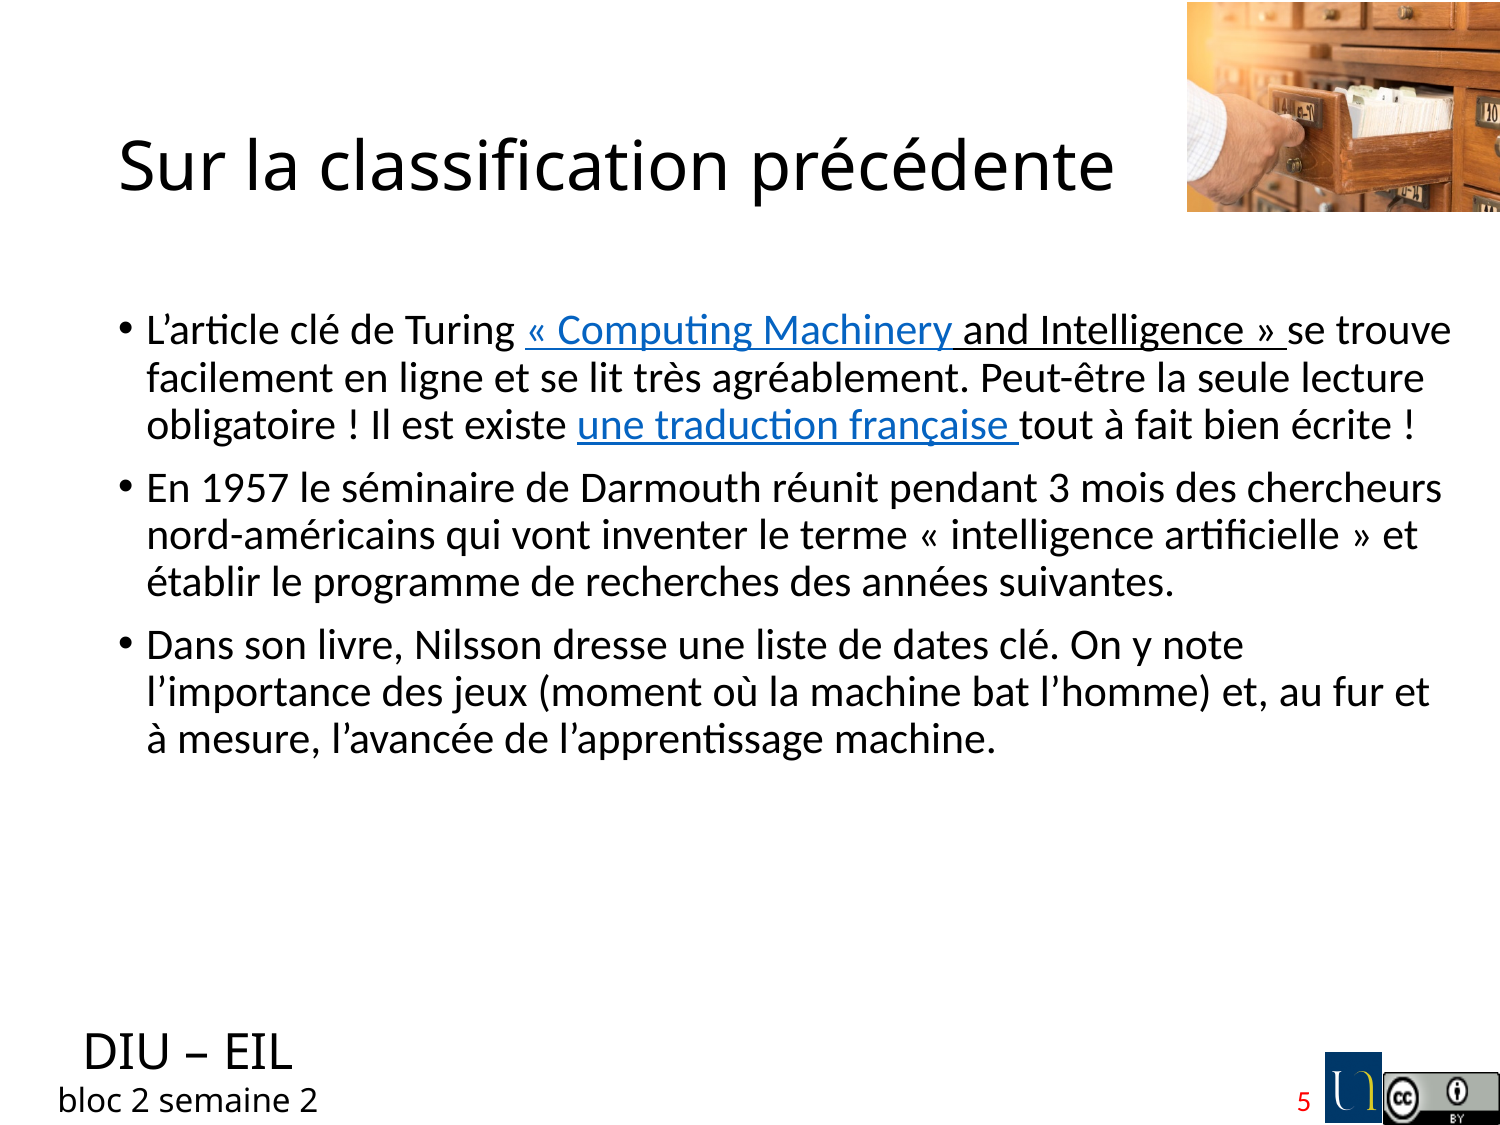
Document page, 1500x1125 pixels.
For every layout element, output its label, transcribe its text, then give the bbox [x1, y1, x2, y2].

title Sur la classification précédente [103, 59, 1397, 278]
picture [1383, 1072, 1500, 1125]
picture [1187, 2, 1500, 212]
slide_number <numéro> [1240, 1070, 1327, 1125]
list L’article clé de Turing « Computing Machinery and Intelligence » se trouve facilement en ligne et se lit très agréablement. Peut-être la seule lecture obligatoire ! Il est existe une traduction française tout à fait bien écrite ! En 1957 le séminaire de Darmouth réunit pendant 3 mois des chercheurs nord-américains qui vont inventer le terme « intelligence artificielle » et établir le programme de recherches des années suivantes. Dans son livre, Nilsson dresse une liste de dates clé. On y note l’importance des jeux (moment où la machine bat l’homme) et, au fur et à mesure, l’avancée de l’apprentissage machine. [103, 299, 1473, 1014]
picture [1325, 1052, 1382, 1123]
